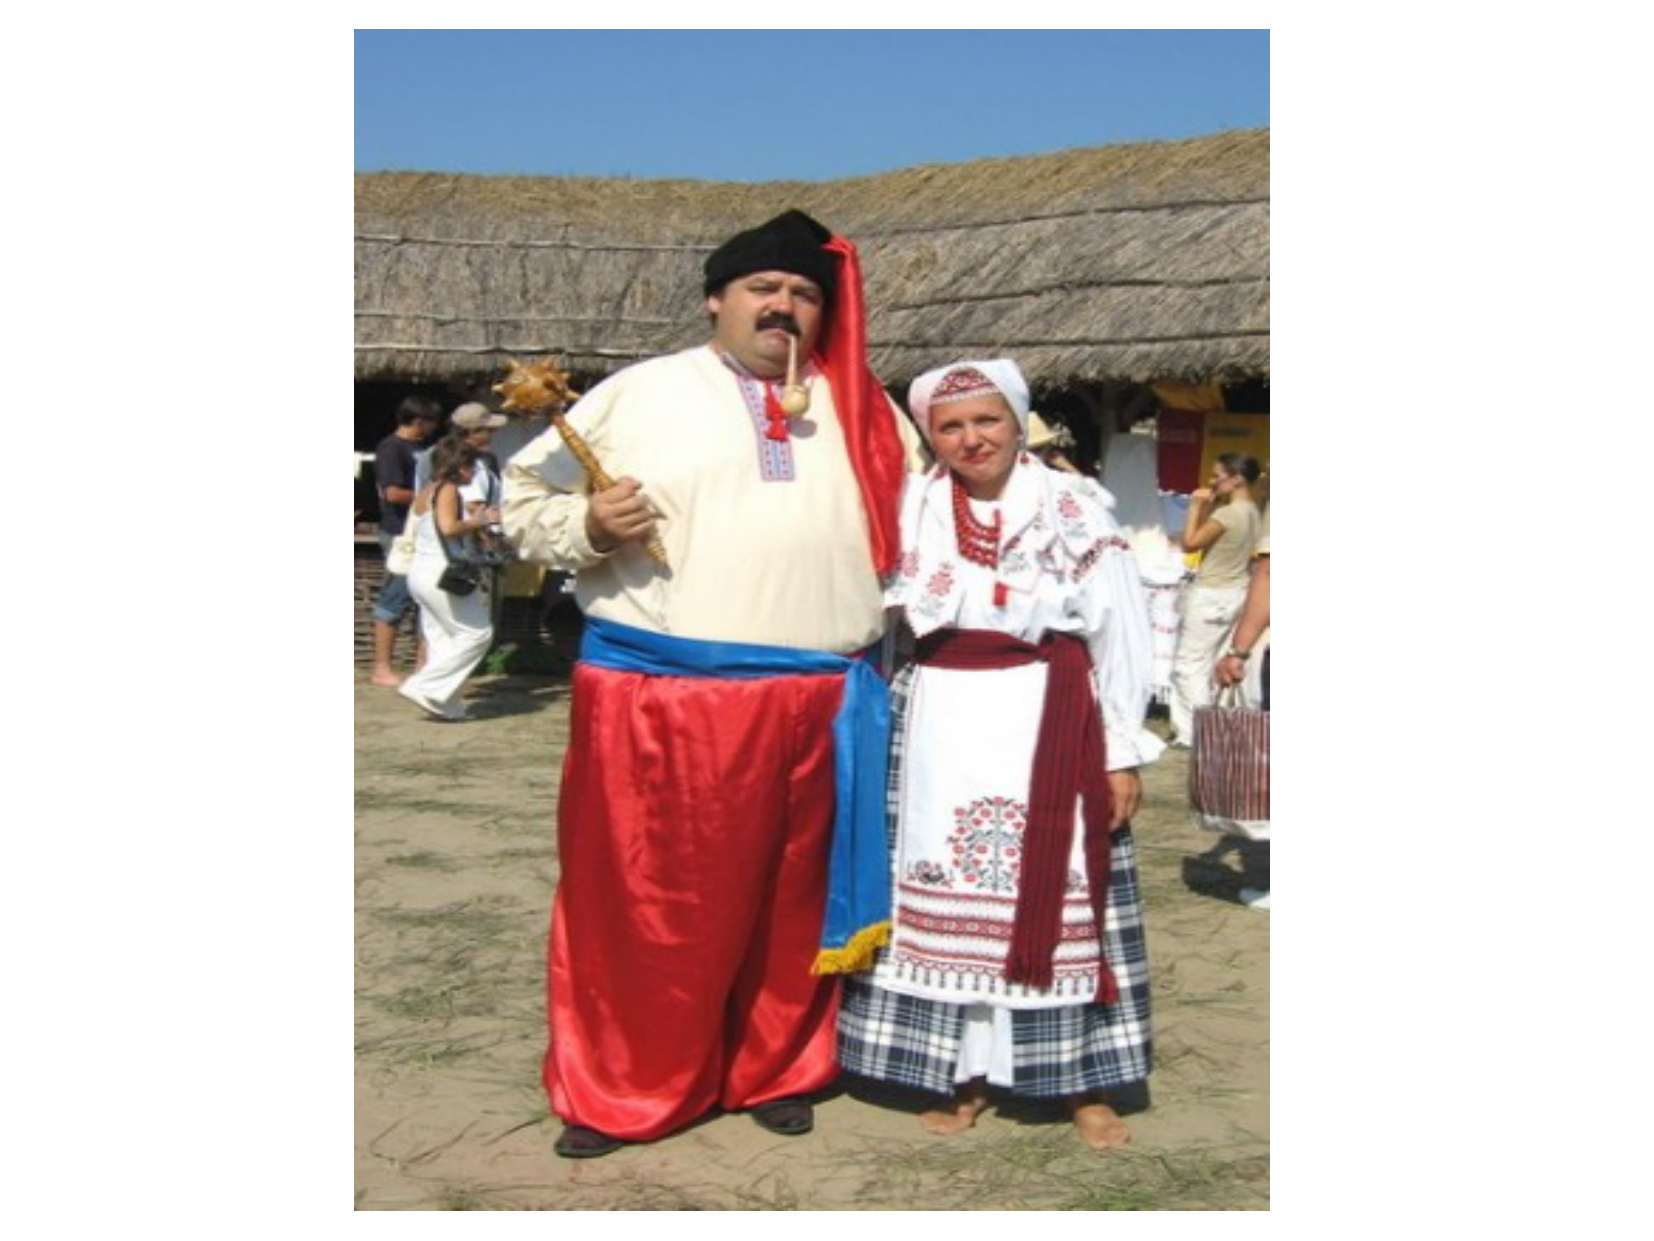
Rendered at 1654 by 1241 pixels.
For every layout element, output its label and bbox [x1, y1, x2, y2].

picture [354, 29, 1270, 1211]
